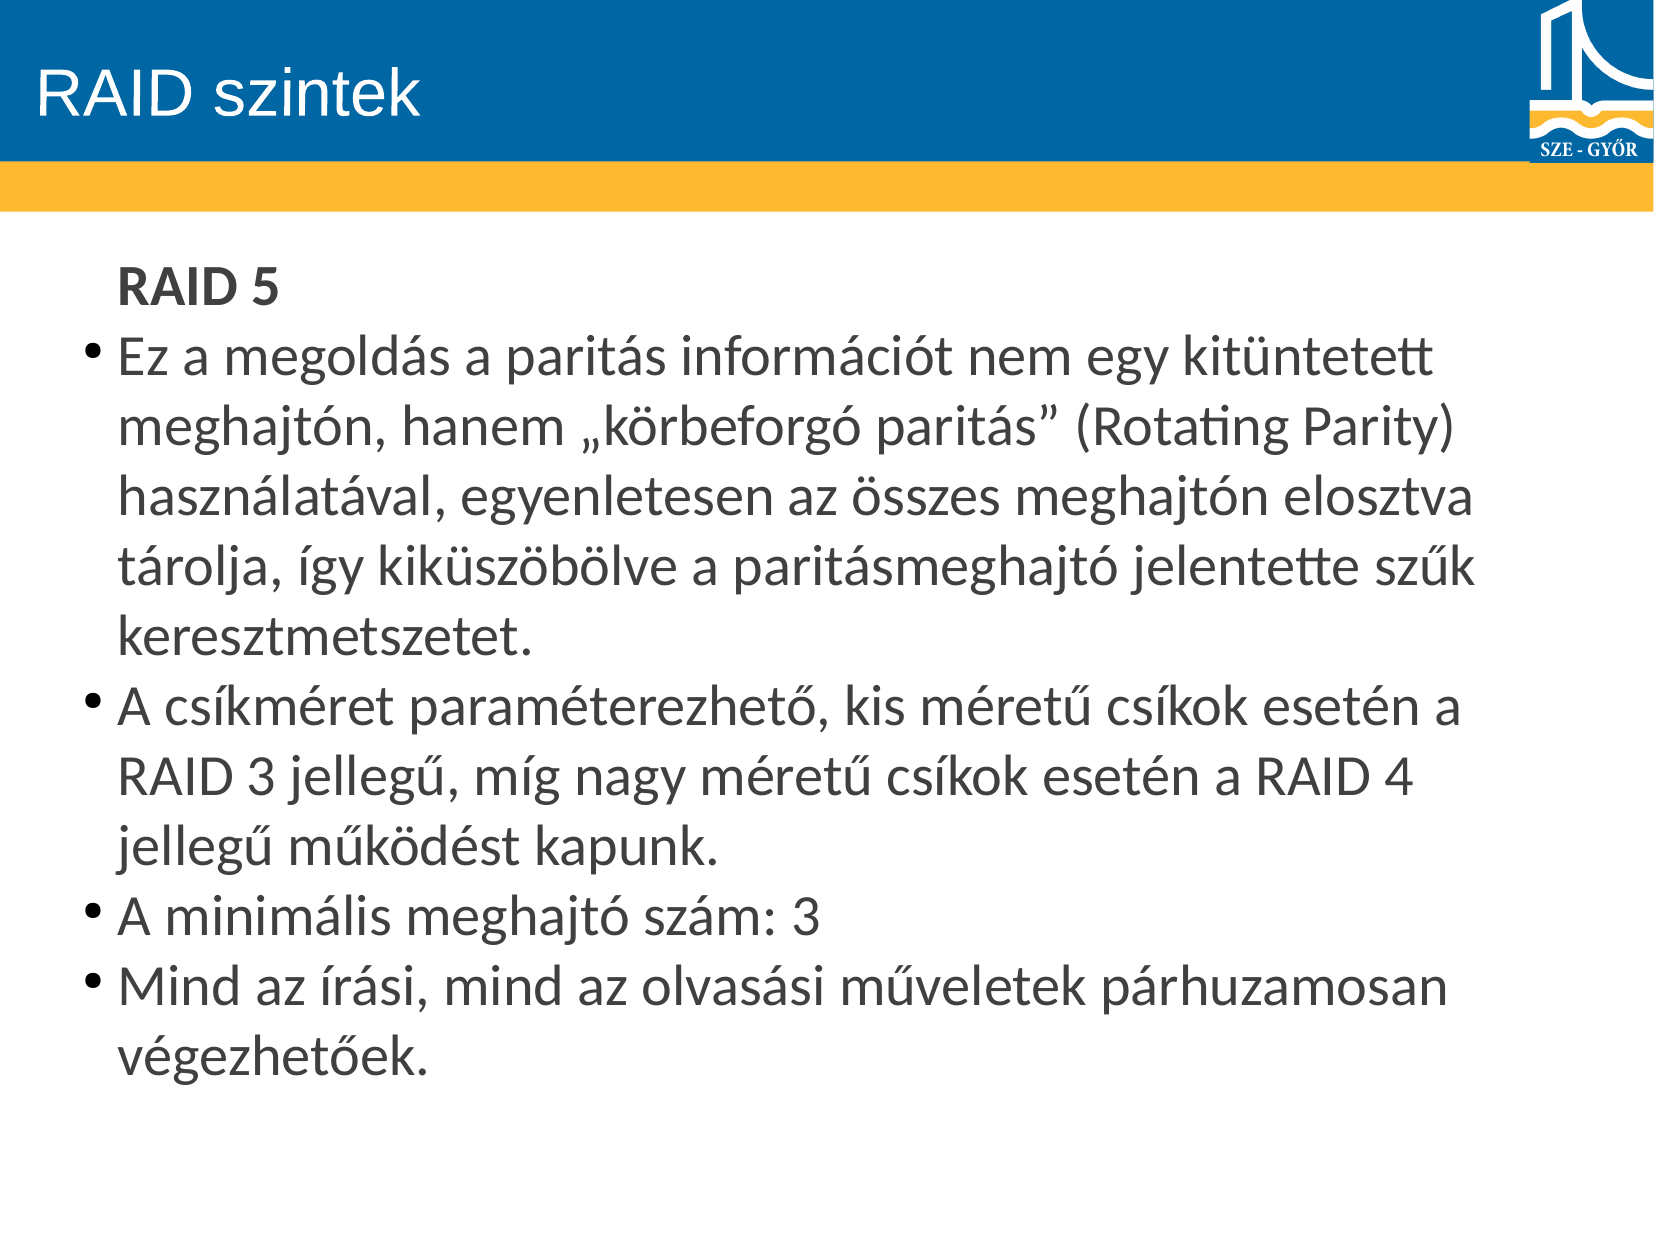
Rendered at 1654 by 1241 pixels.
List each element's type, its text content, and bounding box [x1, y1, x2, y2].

text_box RAID 5 Ez a megoldás a paritás információt nem egy kitüntetett meghajtón, hanem „körbeforgó paritás” (Rotating Parity) használatával, egyenletesen az összes meghajtón elosztva tárolja, így kiküszöbölve a paritásmeghajtó jelentette szűk keresztmetszetet. A csíkméret paraméterezhető, kis méretű csíkok esetén a RAID 3 jellegű, míg nagy méretű csíkok esetén a RAID 4 jellegű működést kapunk. A minimális meghajtó szám: 3 Mind az írási, mind az olvasási műveletek párhuzamosan végezhetőek. [82, 247, 1571, 1198]
picture [1529, 0, 1654, 163]
text_box RAID szintek [34, 48, 1524, 144]
